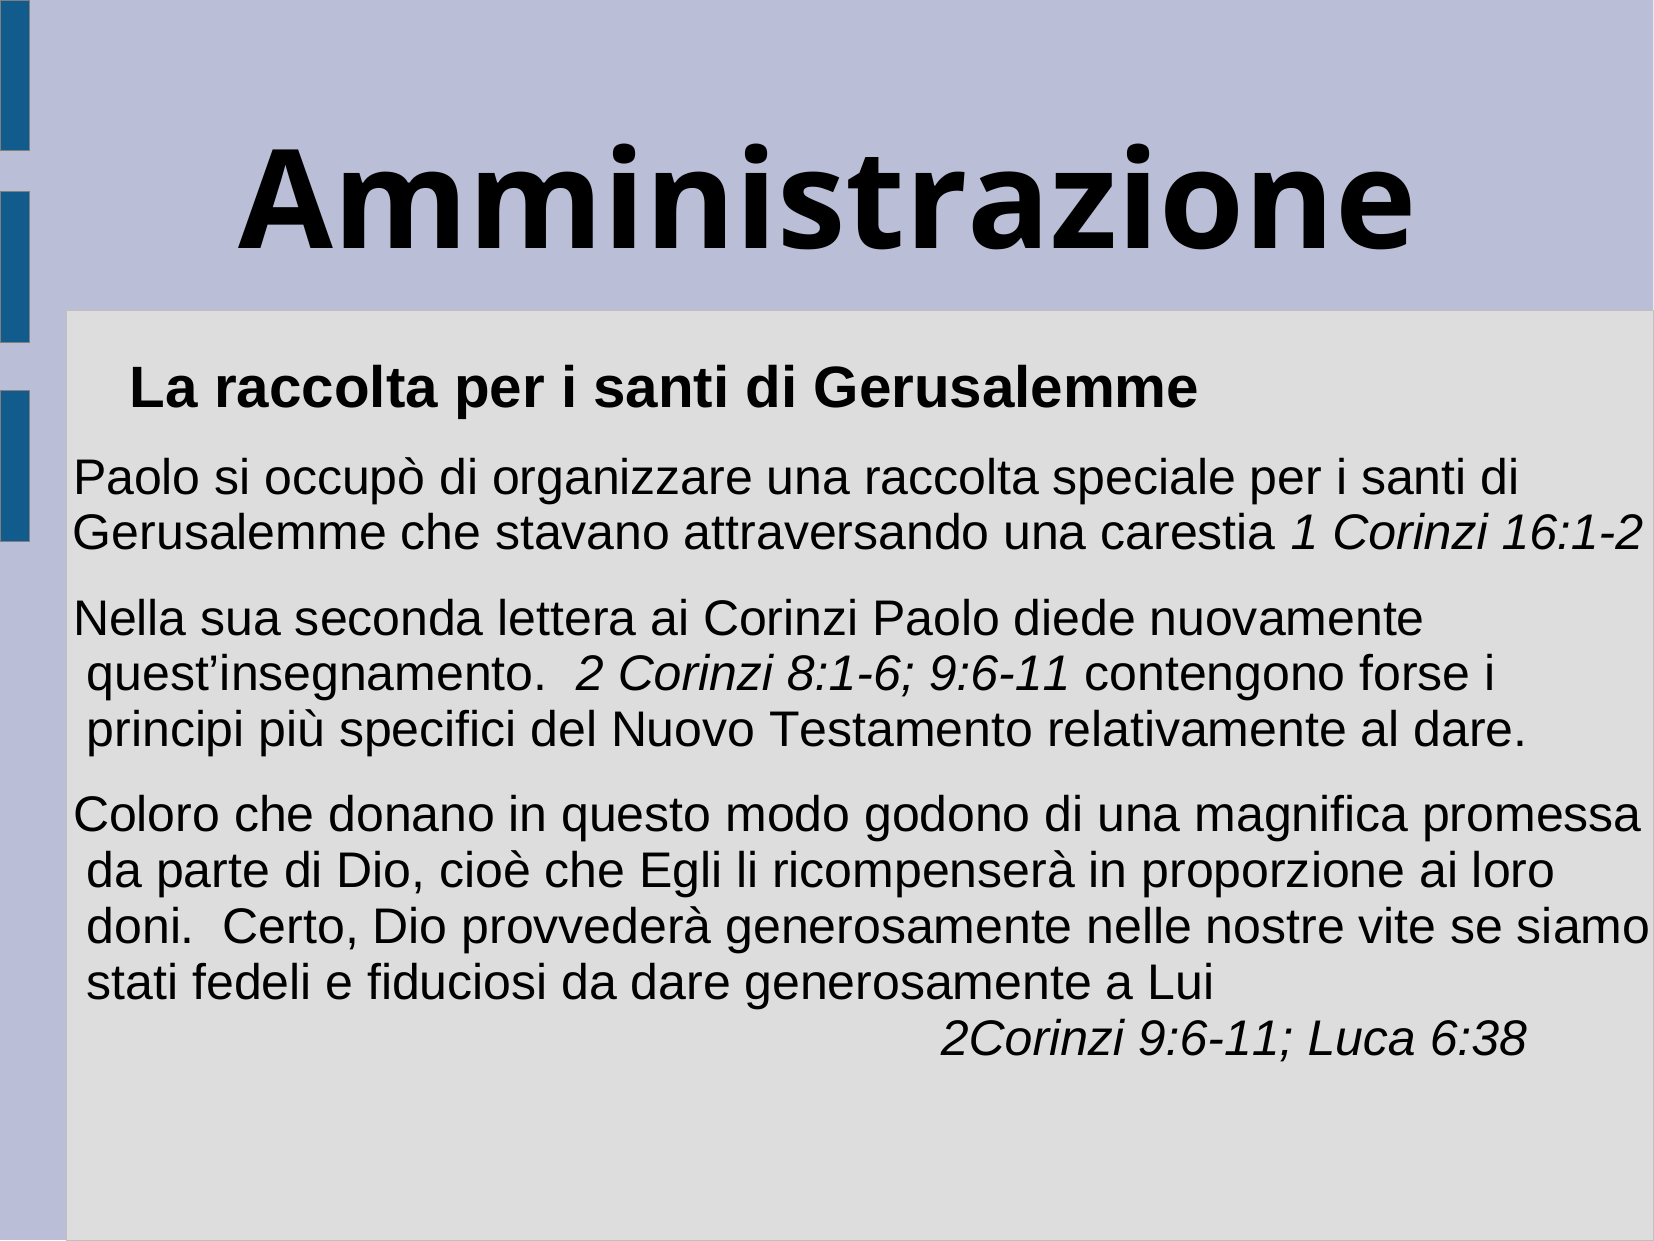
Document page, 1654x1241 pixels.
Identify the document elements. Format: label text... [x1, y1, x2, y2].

title Amministrazione [121, 83, 1534, 306]
list La raccolta per i santi di Gerusalemme Paolo si occupò di organizzare una raccolta speciale per i santi di Gerusalemme che stavano attraversando una carestia 1 Corinzi 16:1-2 Nella sua seconda lettera ai Corinzi Paolo diede nuovamente quest’insegnamento. 2 Corinzi 8:1-6; 9:6-11 contengono forse i principi più specifici del Nuovo Testamento relativamente al dare. Coloro che donano in questo modo godono di una magnifica promessa da parte di Dio, cioè che Egli li ricompenserà in proporzione ai loro doni. Certo, Dio provvederà generosamente nelle nostre vite se siamo stati fedeli e fiduciosi da dare generosamente a Lui 2Corinzi 9:6-11; Luca 6:38 [59, 354, 1654, 1229]
